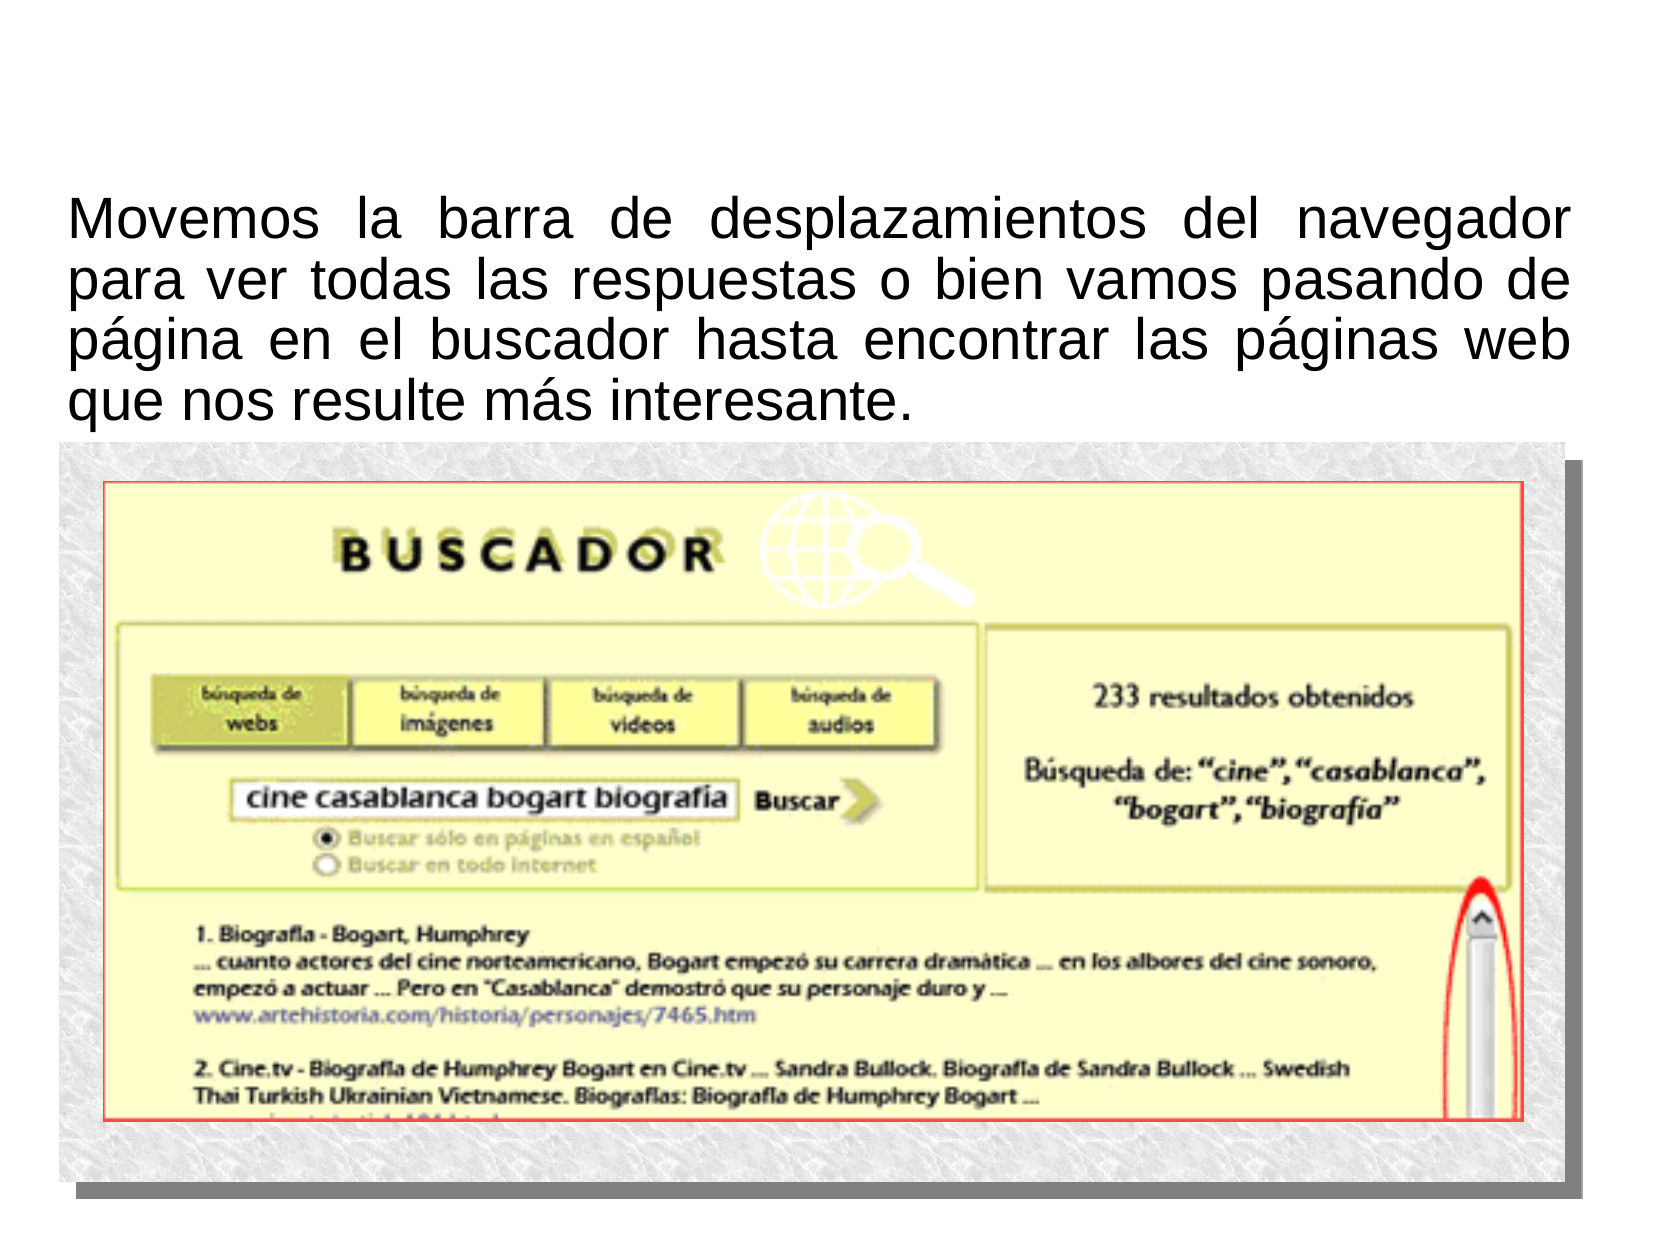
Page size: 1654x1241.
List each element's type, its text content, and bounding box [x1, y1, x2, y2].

text_box Movemos la barra de desplazamientos del navegador para ver todas las respuestas o bien vamos pasando de página en el buscador hasta encontrar las páginas web que nos resulte más interesante. [53, 183, 1589, 444]
text_box [59, 442, 1565, 1182]
picture [103, 481, 1524, 1122]
